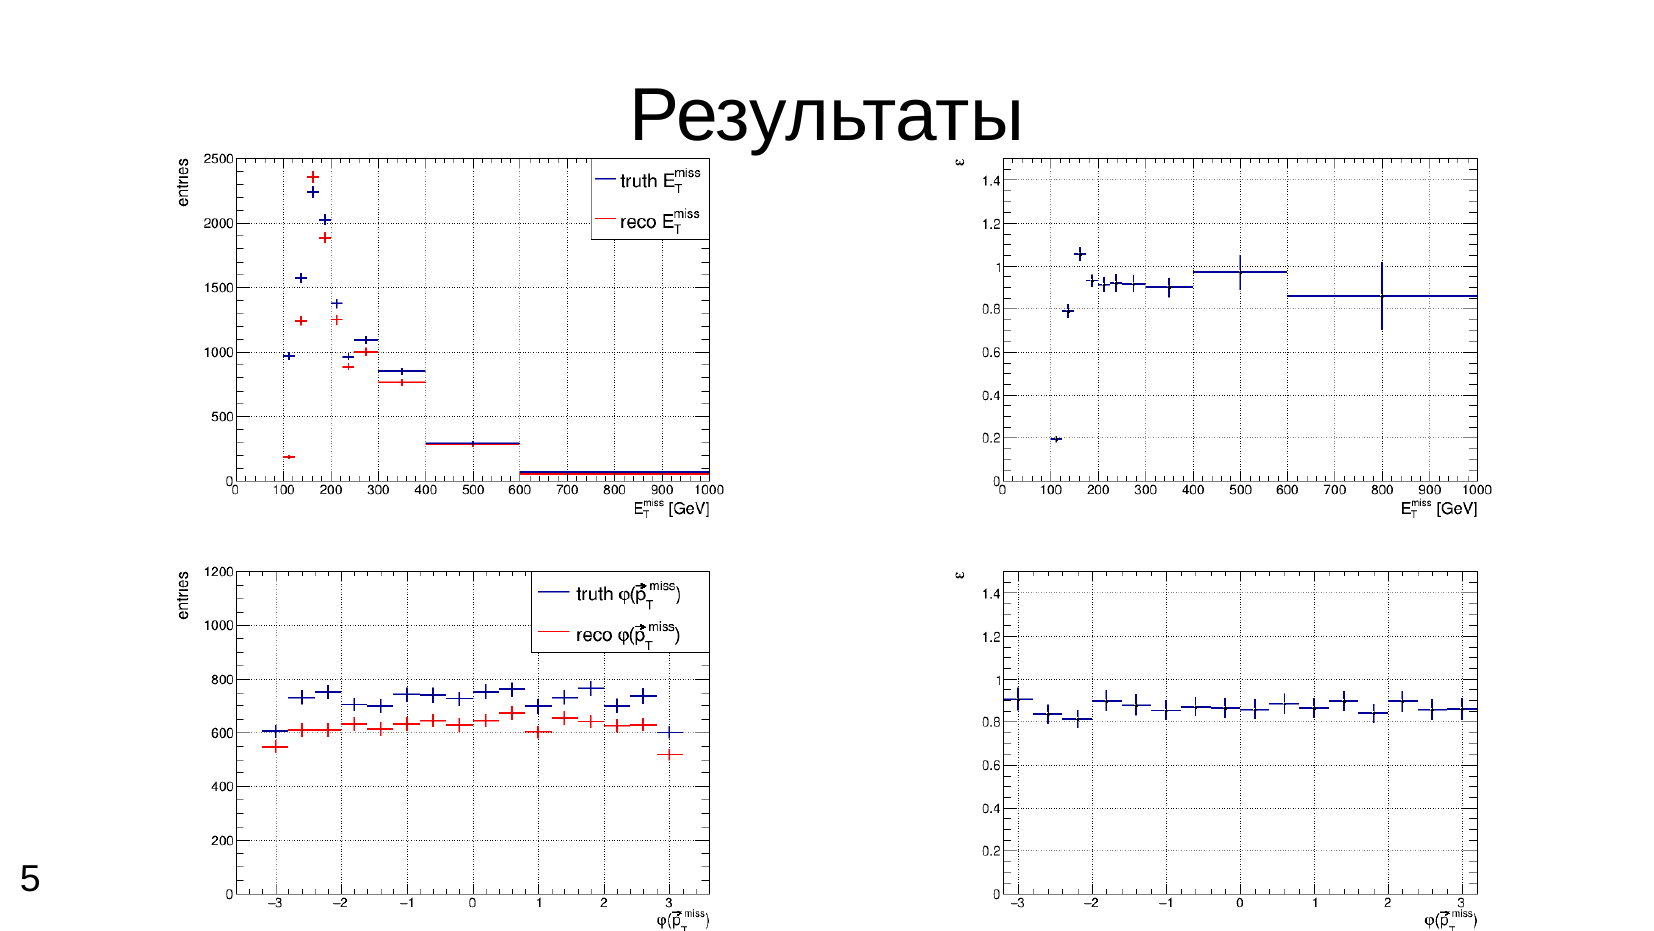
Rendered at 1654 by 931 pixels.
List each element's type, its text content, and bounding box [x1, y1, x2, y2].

title Результаты [82, 37, 1571, 193]
picture [944, 193, 1536, 521]
picture [177, 531, 768, 931]
picture [177, 193, 768, 521]
text_box <номер> [5, 850, 177, 921]
picture [944, 531, 1536, 931]
